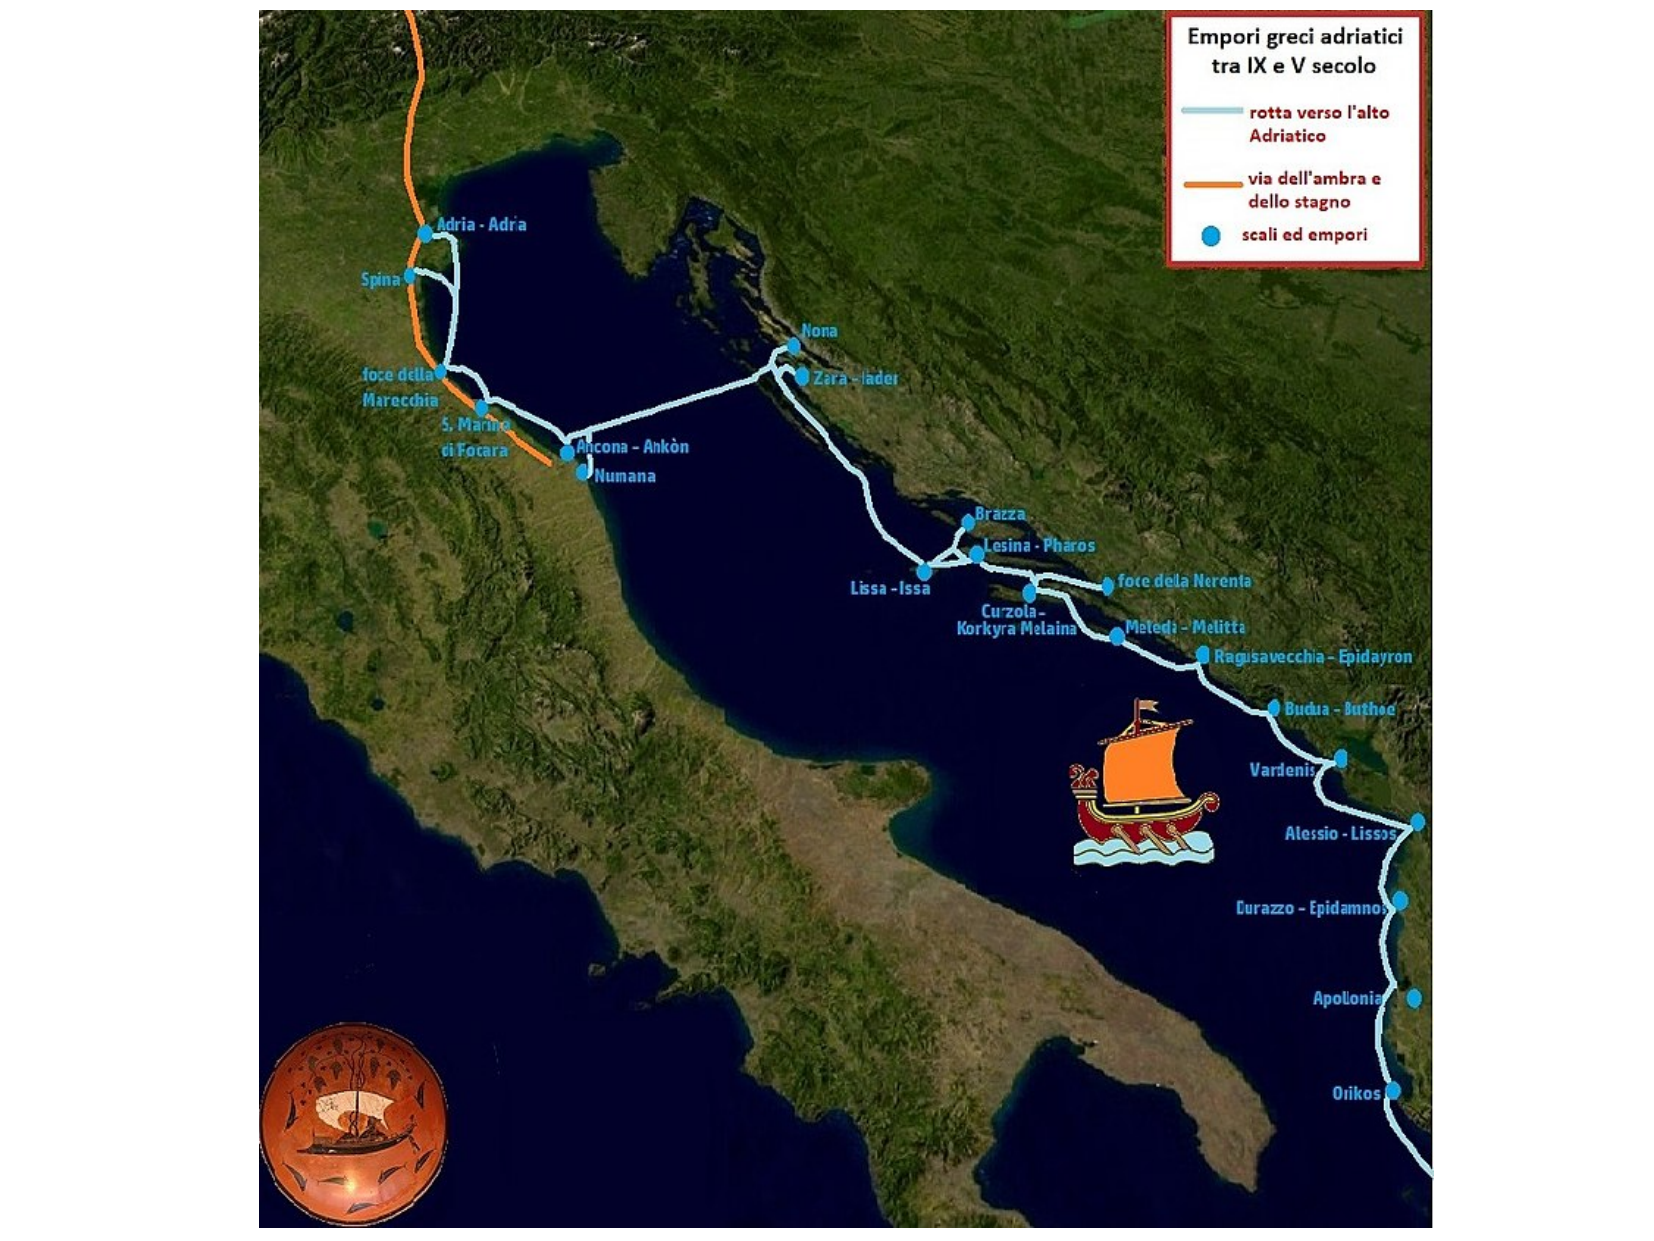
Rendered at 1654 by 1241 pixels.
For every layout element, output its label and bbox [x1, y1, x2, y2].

picture [259, 10, 1434, 1228]
